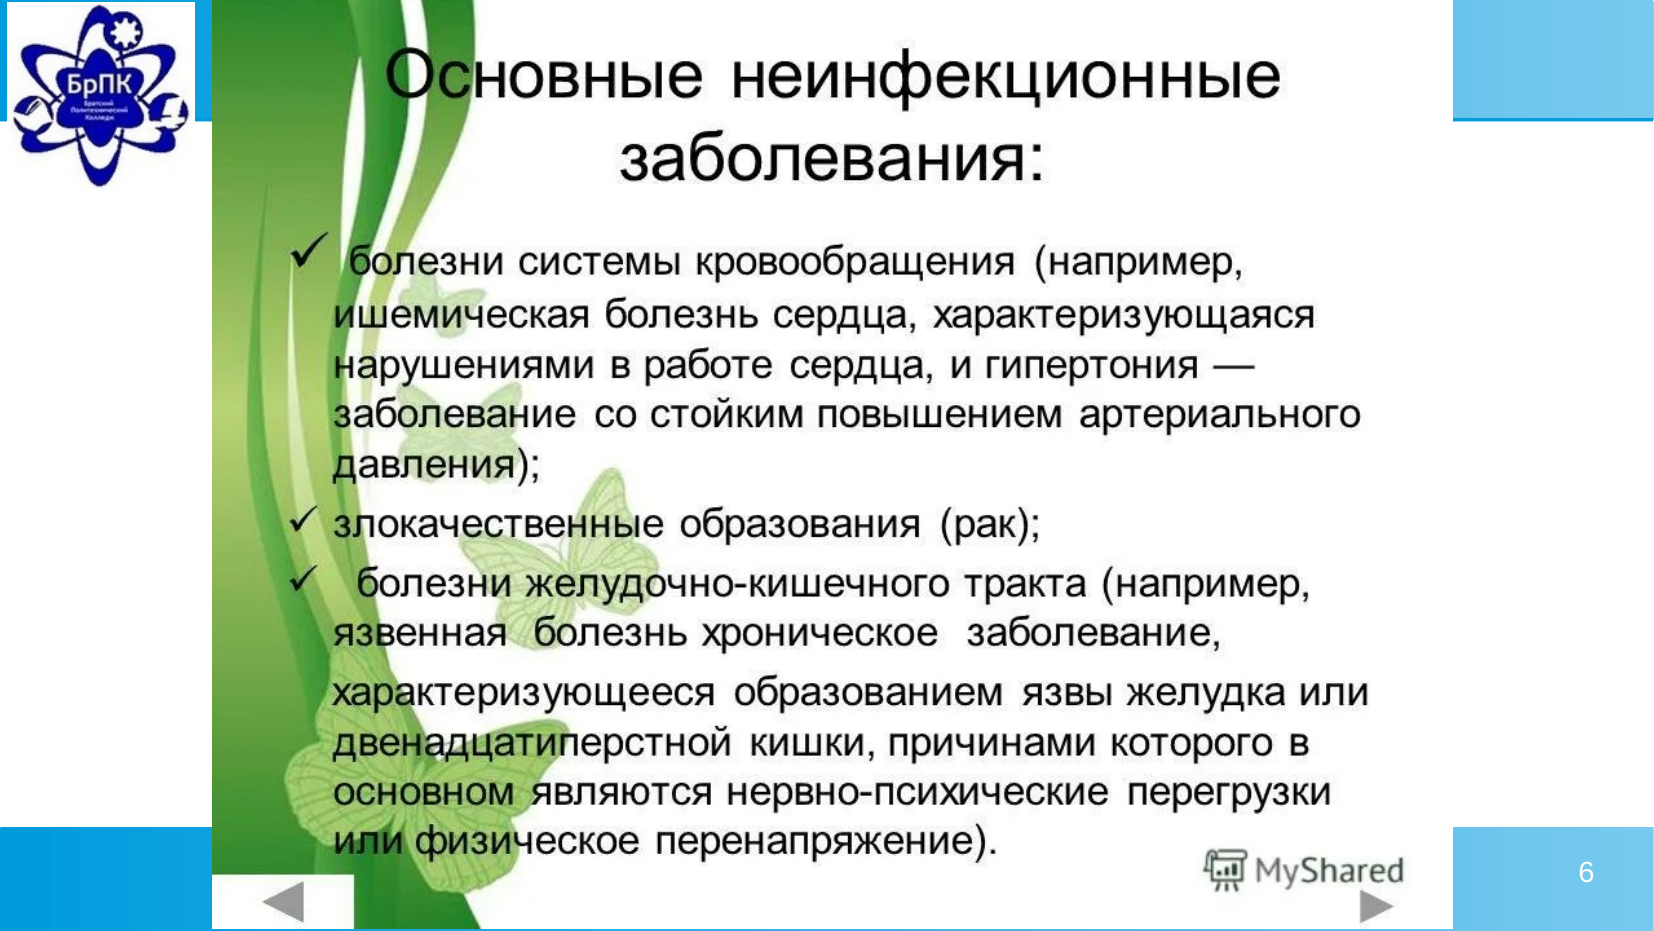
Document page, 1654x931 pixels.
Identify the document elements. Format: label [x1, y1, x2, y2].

picture [7, 3, 195, 190]
picture [212, 0, 1453, 929]
